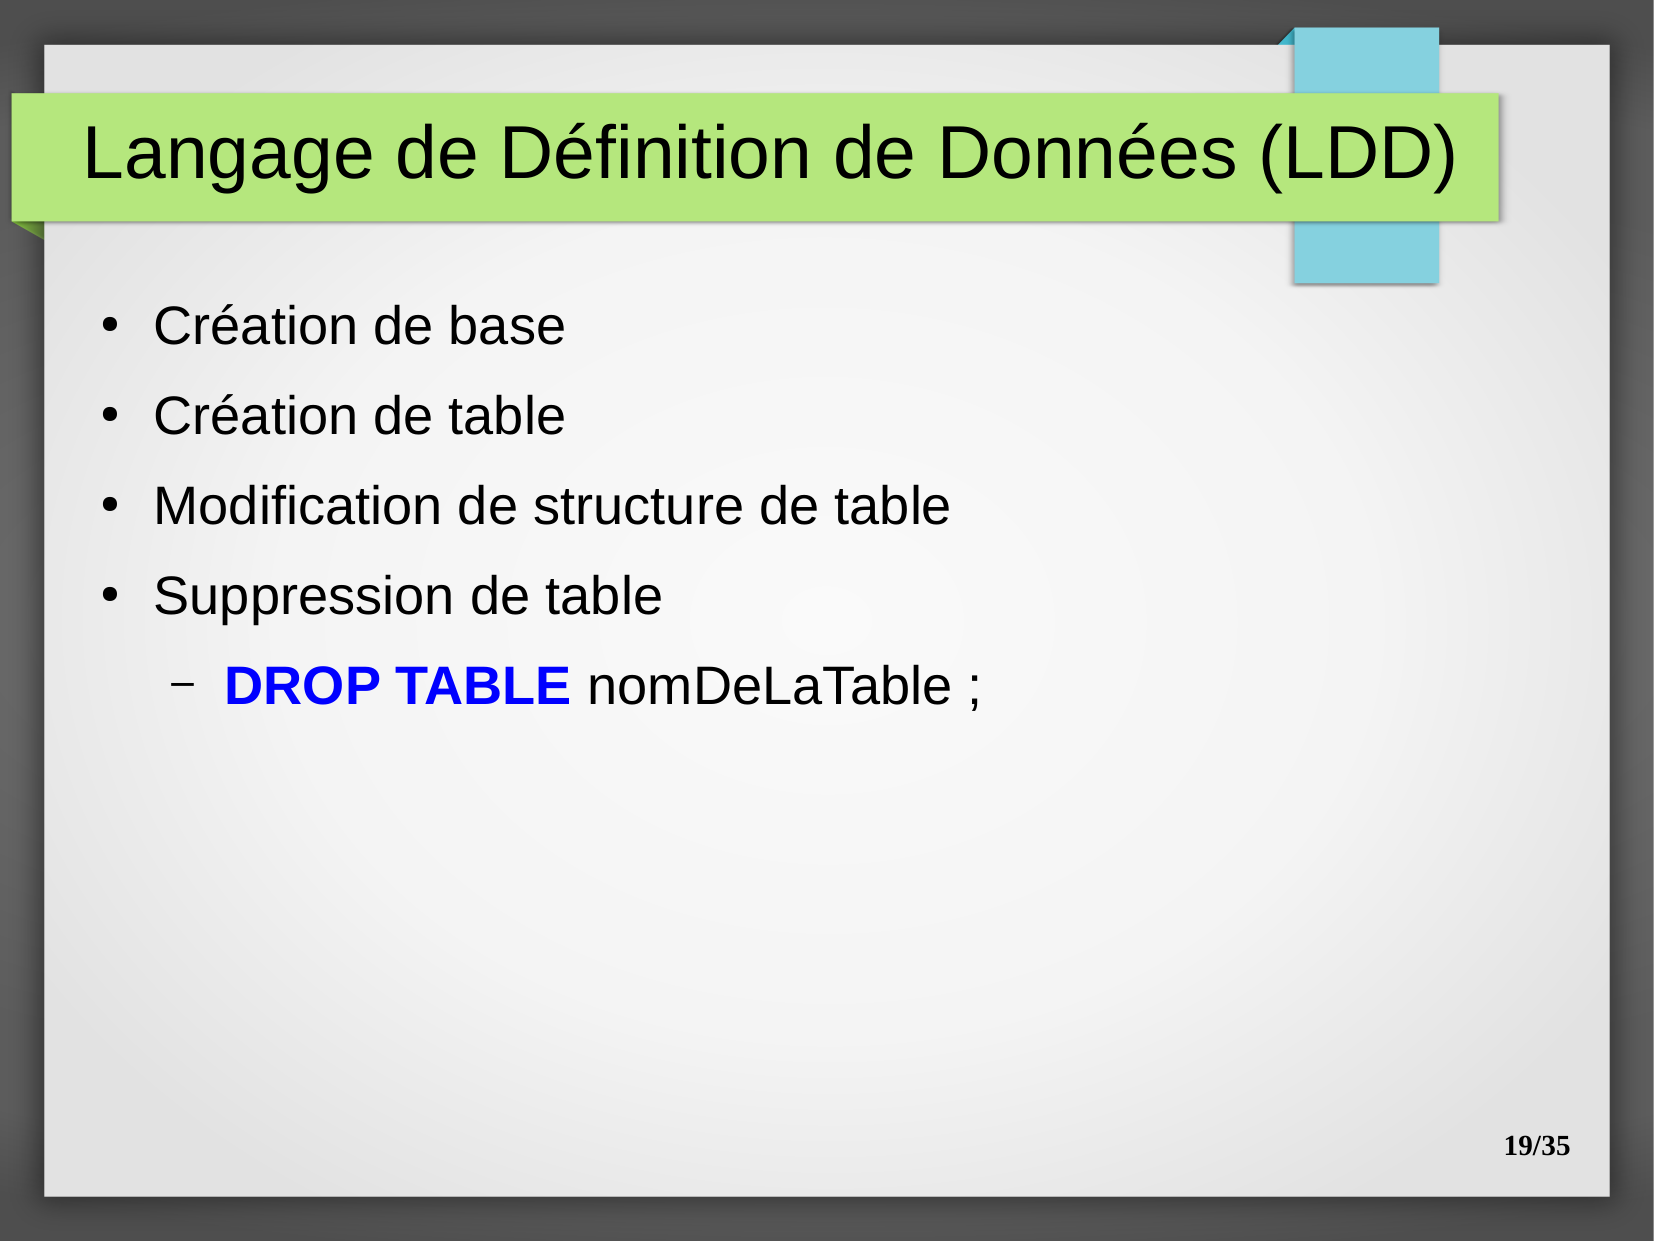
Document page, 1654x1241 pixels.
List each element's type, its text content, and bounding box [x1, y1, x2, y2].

title Langage de Définition de Données (LDD) [82, 49, 1571, 257]
list Création de base Création de table Modification de structure de table Suppression de table DROP TABLE nomDeLaTable ; [82, 295, 1571, 1015]
picture [0, 0, 1654, 1241]
